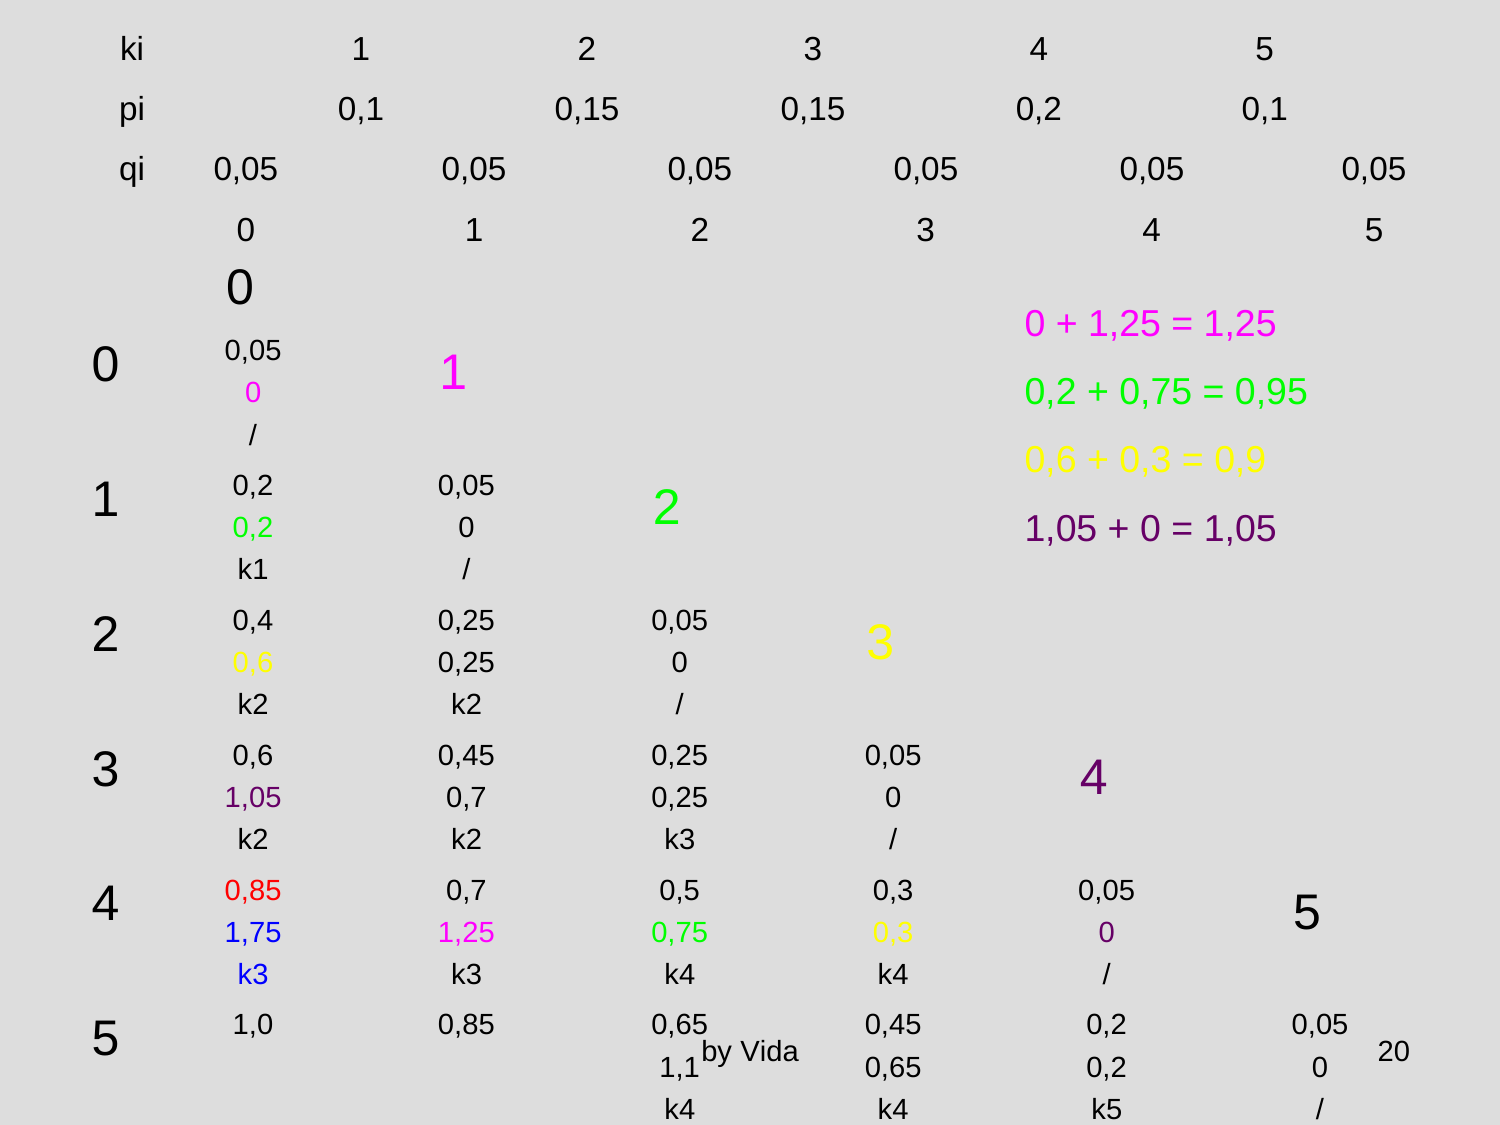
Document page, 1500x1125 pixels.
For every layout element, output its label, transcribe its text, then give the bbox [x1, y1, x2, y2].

table_cell 0,2 0,2 k5 [1000, 998, 1213, 1125]
table_cell 0,2 0,2 k1 [146, 459, 360, 594]
table_cell 1,0 [146, 998, 360, 1125]
table_cell qi [77, 140, 188, 200]
table_cell [1096, 79, 1208, 140]
table_cell [756, 140, 869, 200]
table_cell 2 [77, 594, 146, 728]
table_cell 0,05 0 / [786, 728, 1000, 863]
table_header [188, 19, 304, 79]
table_cell 0,7 1,25 k3 [360, 863, 573, 998]
table_cell 0,05 0 / [573, 594, 786, 728]
table_cell [530, 140, 643, 200]
table_cell 5 [1213, 863, 1427, 998]
table_cell 0,05 0 / [1000, 863, 1213, 998]
table_cell 2 [643, 200, 756, 261]
table_cell 0,05 [869, 140, 982, 200]
table_cell [982, 140, 1096, 200]
table_cell 0,1 [304, 79, 417, 140]
table_cell 0,65 1,1 k4 [573, 998, 786, 1125]
table_cell 0,4 0,6 k2 [146, 594, 360, 728]
table_cell 2 [573, 459, 1427, 594]
table_header 5 [1208, 19, 1321, 79]
table_cell [982, 200, 1096, 261]
table_cell 5 [77, 998, 146, 1125]
table_cell 0 [77, 324, 146, 459]
table_cell 0,85 1,75 k3 [146, 863, 360, 998]
table_cell [756, 200, 869, 261]
table_cell [77, 200, 188, 261]
table_cell 1 [417, 200, 530, 261]
table_cell 0,05 [1096, 140, 1208, 200]
table_cell 0,45 0,7 k2 [360, 728, 573, 863]
table_header 0 [146, 261, 360, 324]
table_cell [304, 140, 417, 200]
table_cell 0,05 [643, 140, 756, 200]
table_cell [869, 79, 982, 140]
table_cell [530, 200, 643, 261]
table_cell 3 [869, 200, 982, 261]
table_cell [643, 79, 756, 140]
table_cell [188, 79, 304, 140]
table_cell 0,2 [982, 79, 1096, 140]
table_cell [1321, 79, 1427, 140]
table_cell [304, 200, 417, 261]
table_cell 0,45 0,65 k4 [786, 998, 1000, 1125]
table_cell 0,05 0 / [1213, 998, 1427, 1125]
table_cell 0,5 0,75 k4 [573, 863, 786, 998]
table_cell 0,05 [417, 140, 530, 200]
table_cell 0,85 [360, 998, 573, 1125]
table_cell 3 [77, 728, 146, 863]
table_cell 0,25 0,25 k2 [360, 594, 573, 728]
table_cell 0,6 1,05 k2 [146, 728, 360, 863]
table_cell 0,05 [1321, 140, 1427, 200]
table_cell 0,3 0,3 k4 [786, 863, 1000, 998]
table_header [1096, 19, 1208, 79]
table_cell 4 [1096, 200, 1208, 261]
table_cell 0 [188, 200, 304, 261]
table_header [360, 261, 1427, 324]
table_cell 5 [1321, 200, 1427, 261]
table_cell pi [77, 79, 188, 140]
table_cell 0,15 [530, 79, 643, 140]
table_cell 1 [360, 324, 1009, 459]
table_cell 0,05 0 / [146, 324, 360, 459]
table_header [1321, 19, 1427, 79]
table_header 4 [982, 19, 1096, 79]
table_cell 0,15 [756, 79, 869, 140]
table_header [77, 261, 146, 324]
table_cell [1208, 140, 1321, 200]
table_cell 3 [786, 594, 1427, 728]
table_header 3 [756, 19, 869, 79]
table_cell 1 [77, 459, 146, 594]
table_header 1 [304, 19, 417, 79]
table_cell 0,1 [1208, 79, 1321, 140]
text_box 0 + 1,25 = 1,25 0,2 + 0,75 = 0,95 0,6 + 0,3 = 0,9 1,05 + 0 = 1,05 [1009, 290, 1424, 557]
table_header [417, 19, 530, 79]
table_cell 0,05 [188, 140, 304, 200]
table_header [869, 19, 982, 79]
table_cell 4 [77, 863, 146, 998]
table_cell [417, 79, 530, 140]
table_cell 0,25 0,25 k3 [573, 728, 786, 863]
table_cell [1208, 200, 1321, 261]
table_header [643, 19, 756, 79]
table_header ki [77, 19, 188, 79]
table_header 2 [530, 19, 643, 79]
table_cell 4 [1000, 728, 1427, 863]
table_cell 0,05 0 / [360, 459, 573, 594]
